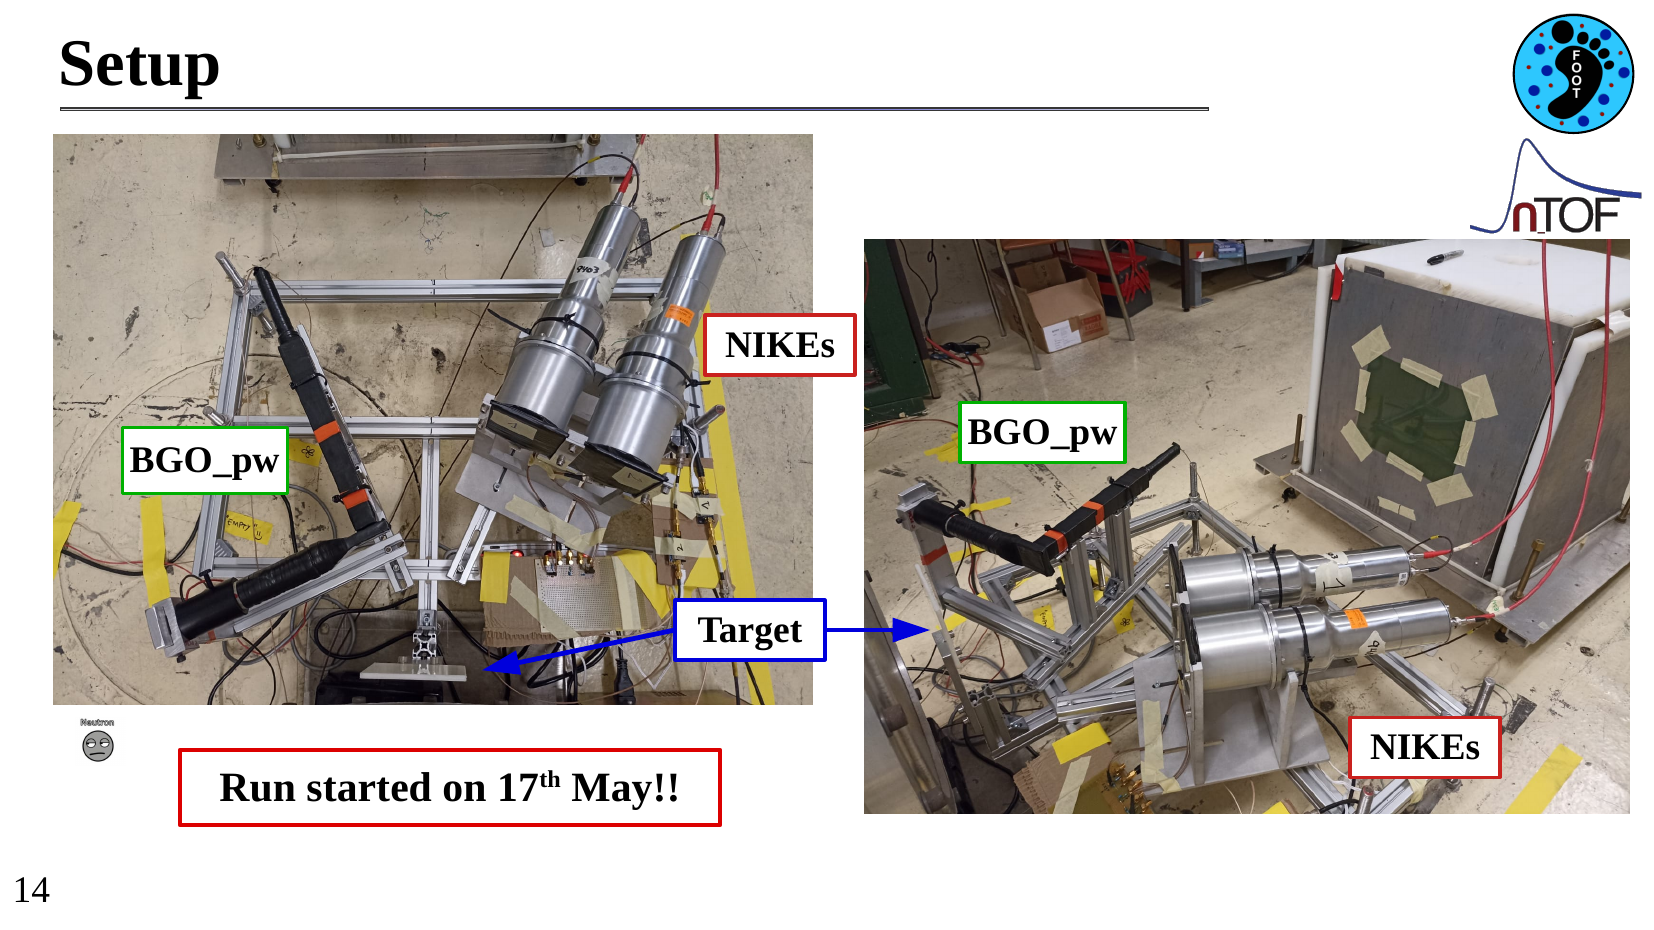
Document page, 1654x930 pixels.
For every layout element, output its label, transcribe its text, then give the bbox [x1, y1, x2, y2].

text_box Run started on 17th May!! [180, 750, 721, 826]
picture [75, 717, 126, 766]
text_box NIKEs [1350, 717, 1501, 778]
text_box Target [675, 600, 826, 661]
text_box Setup [58, 0, 1594, 118]
text_box 14 [0, 861, 66, 927]
picture [1594, 11, 1634, 61]
text_box NIKEs [705, 315, 856, 376]
text_box BGO_pw [960, 402, 1126, 463]
text_box BGO_pw [122, 427, 288, 494]
picture [53, 134, 813, 705]
picture [864, 21, 1653, 814]
